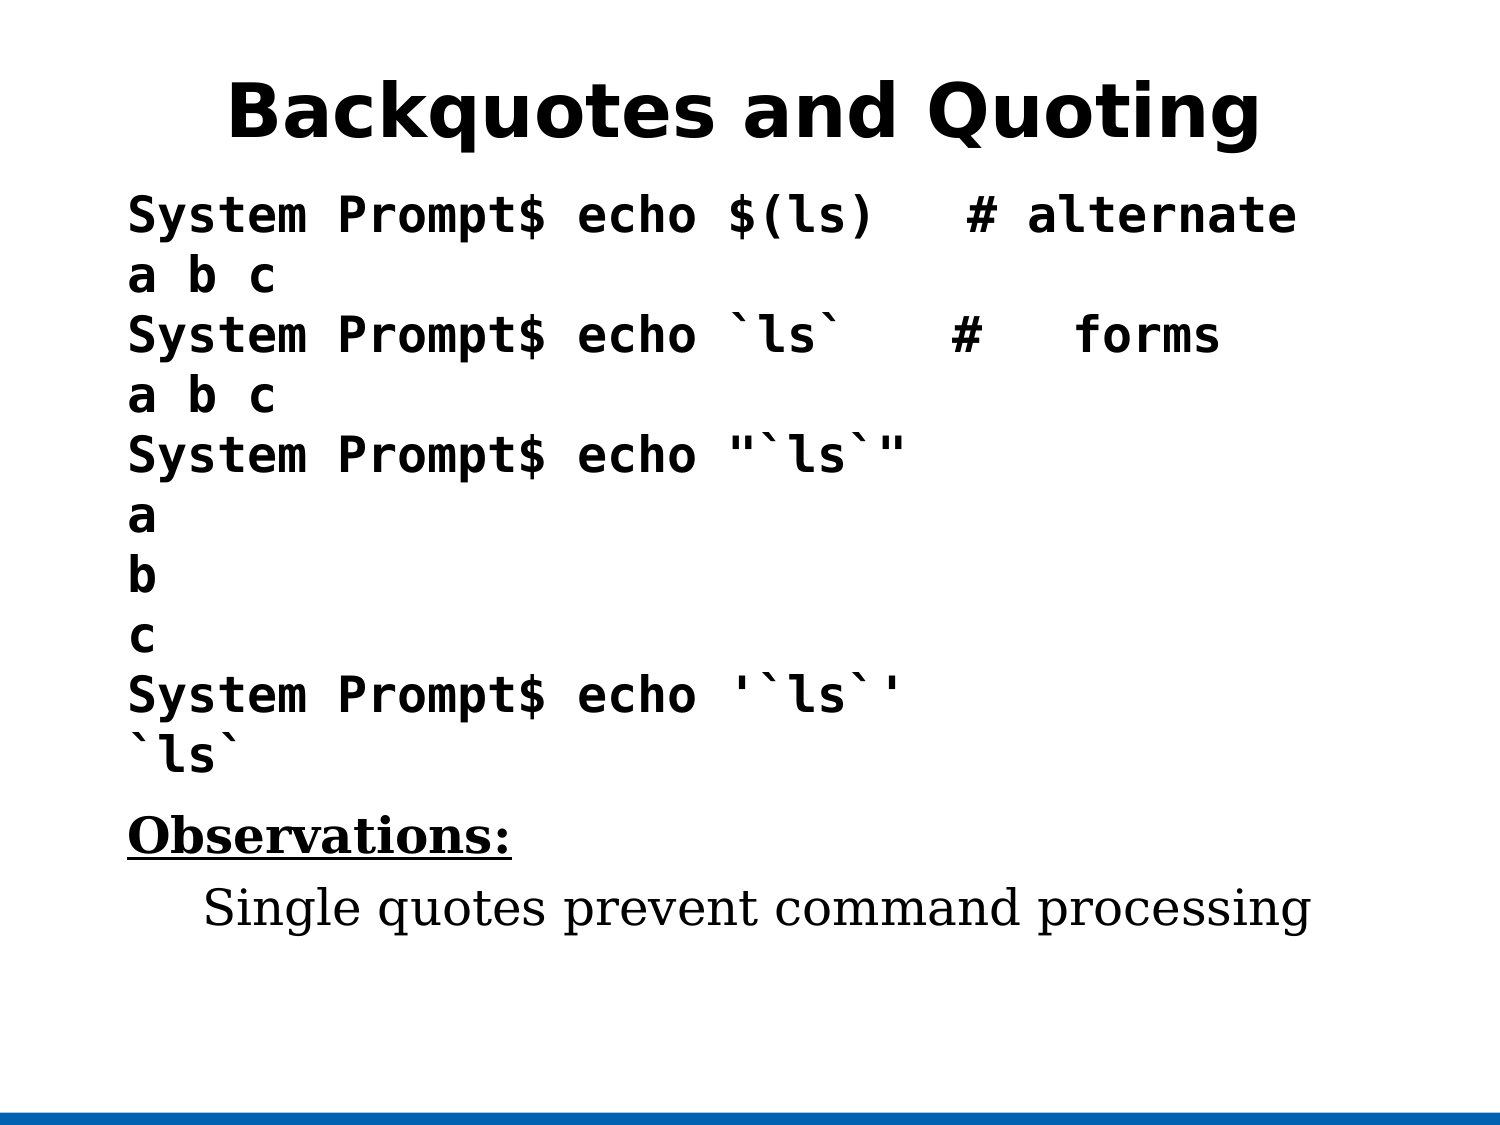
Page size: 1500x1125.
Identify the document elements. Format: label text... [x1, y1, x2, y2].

text_box Backquotes and Quoting System Prompt$ echo $(ls) # alternate a b c System Prompt$ echo `ls` # forms a b c System Prompt$ echo "`ls`" a b c System Prompt$ echo '`ls`' `ls` Observations: Single quotes prevent command processing [112, 55, 1403, 1005]
